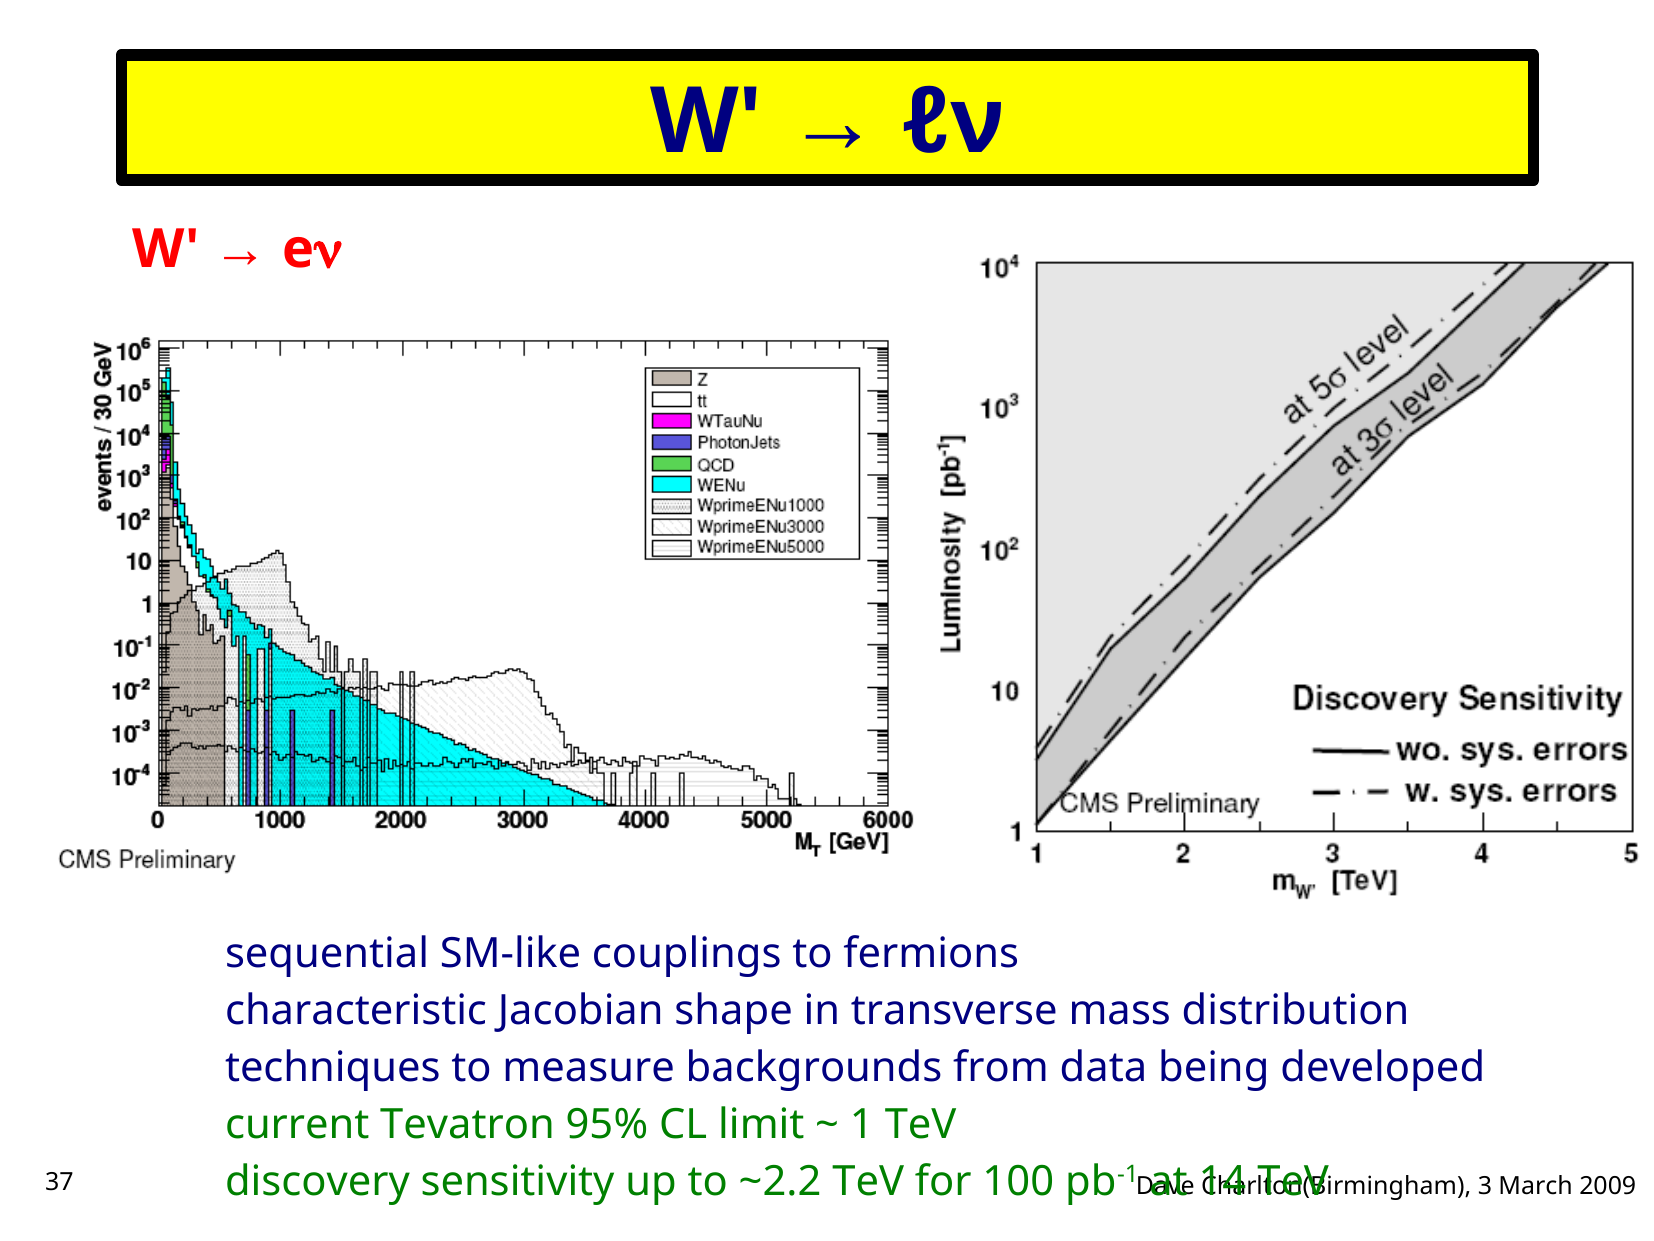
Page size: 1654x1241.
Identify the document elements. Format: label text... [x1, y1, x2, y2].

text_box W' → en [132, 208, 349, 281]
title W' → ℓν [121, 63, 1534, 172]
picture [40, 237, 1652, 910]
text_box sequential SM-like couplings to fermions characteristic Jacobian shape in transverse mass distribution techniques to measure backgrounds from data being developed current Tevatron 95% CL limit ~ 1 TeV discovery sensitivity up to ~2.2 TeV for 100 pb-1 at 14 TeV [124, 915, 1532, 1216]
